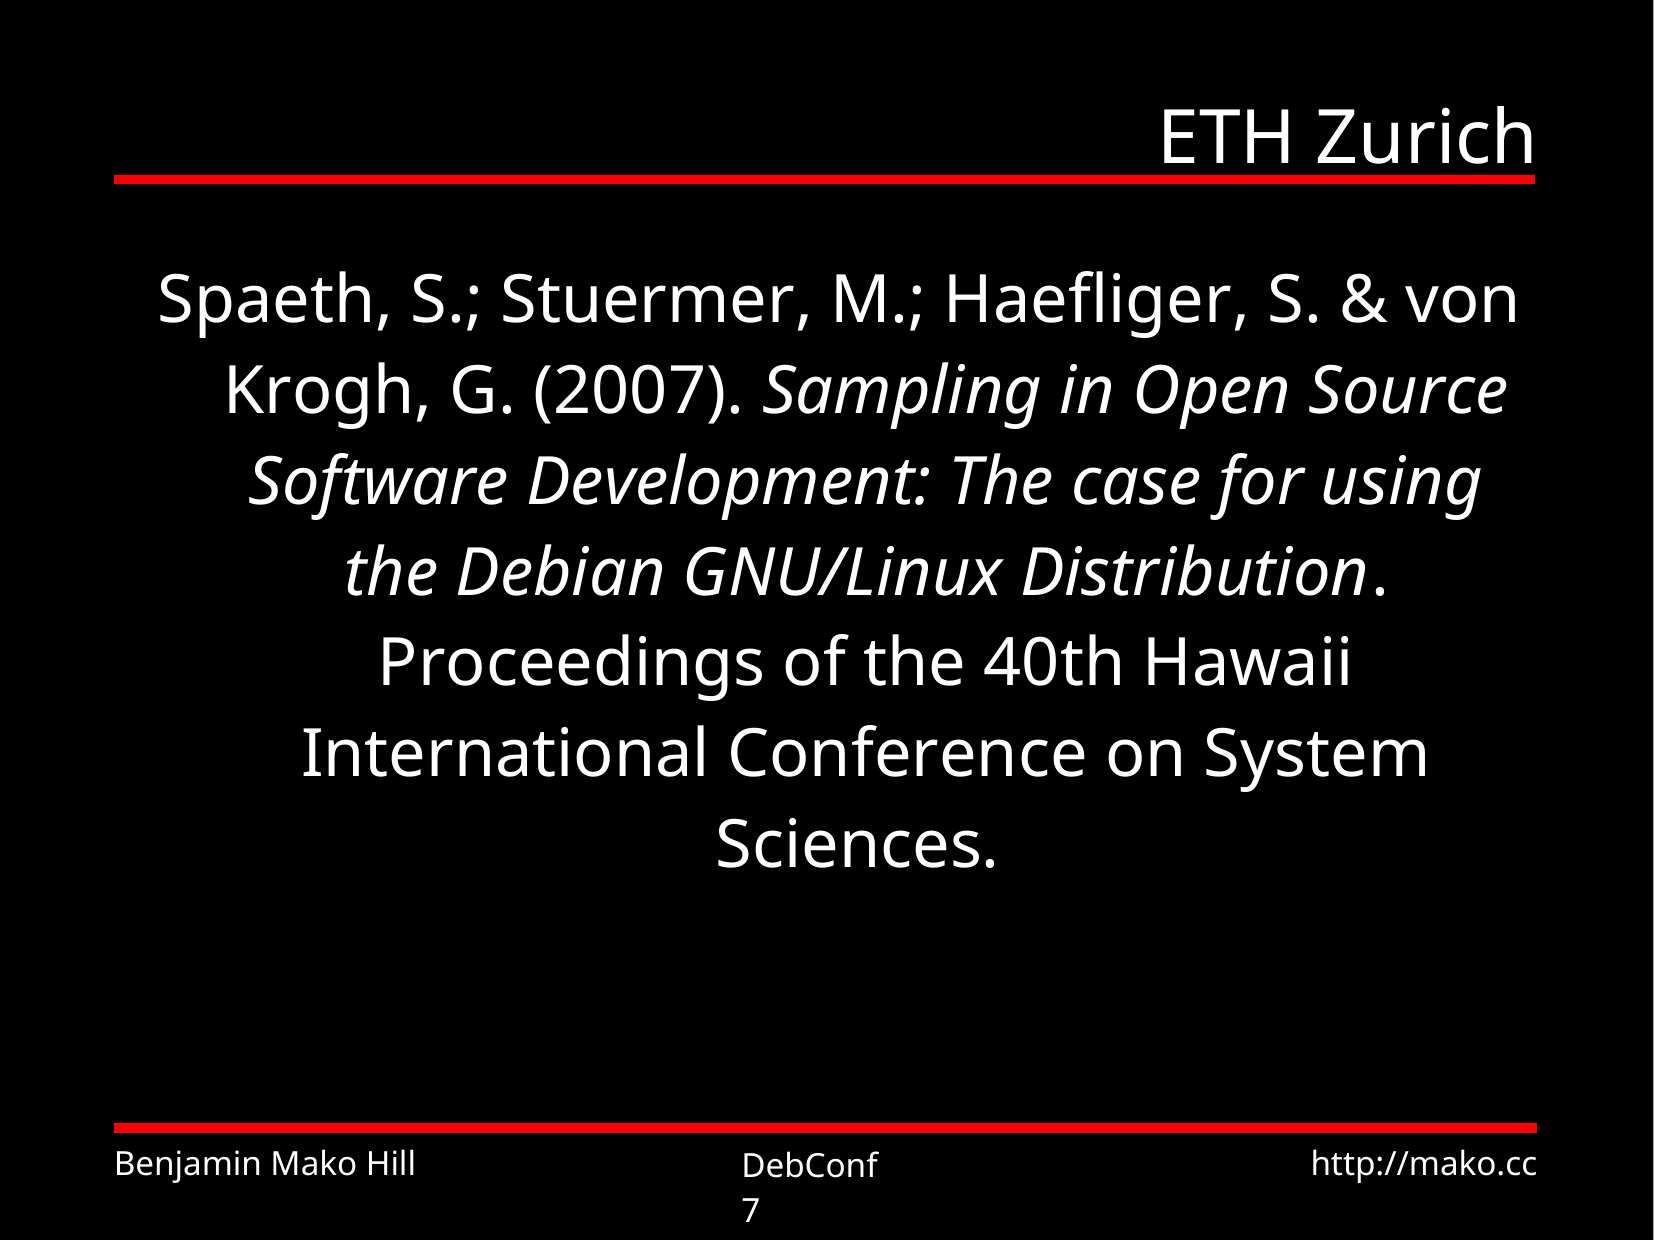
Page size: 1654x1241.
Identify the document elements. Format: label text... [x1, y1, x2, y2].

title ETH Zurich [125, 70, 1538, 198]
list Spaeth, S.; Stuermer, M.; Haefliger, S. & von Krogh, G. (2007). Sampling in Open Source Software Development: The case for using the Debian GNU/Linux Distribution. Proceedings of the 40th Hawaii International Conference on System Sciences. [133, 251, 1530, 1089]
